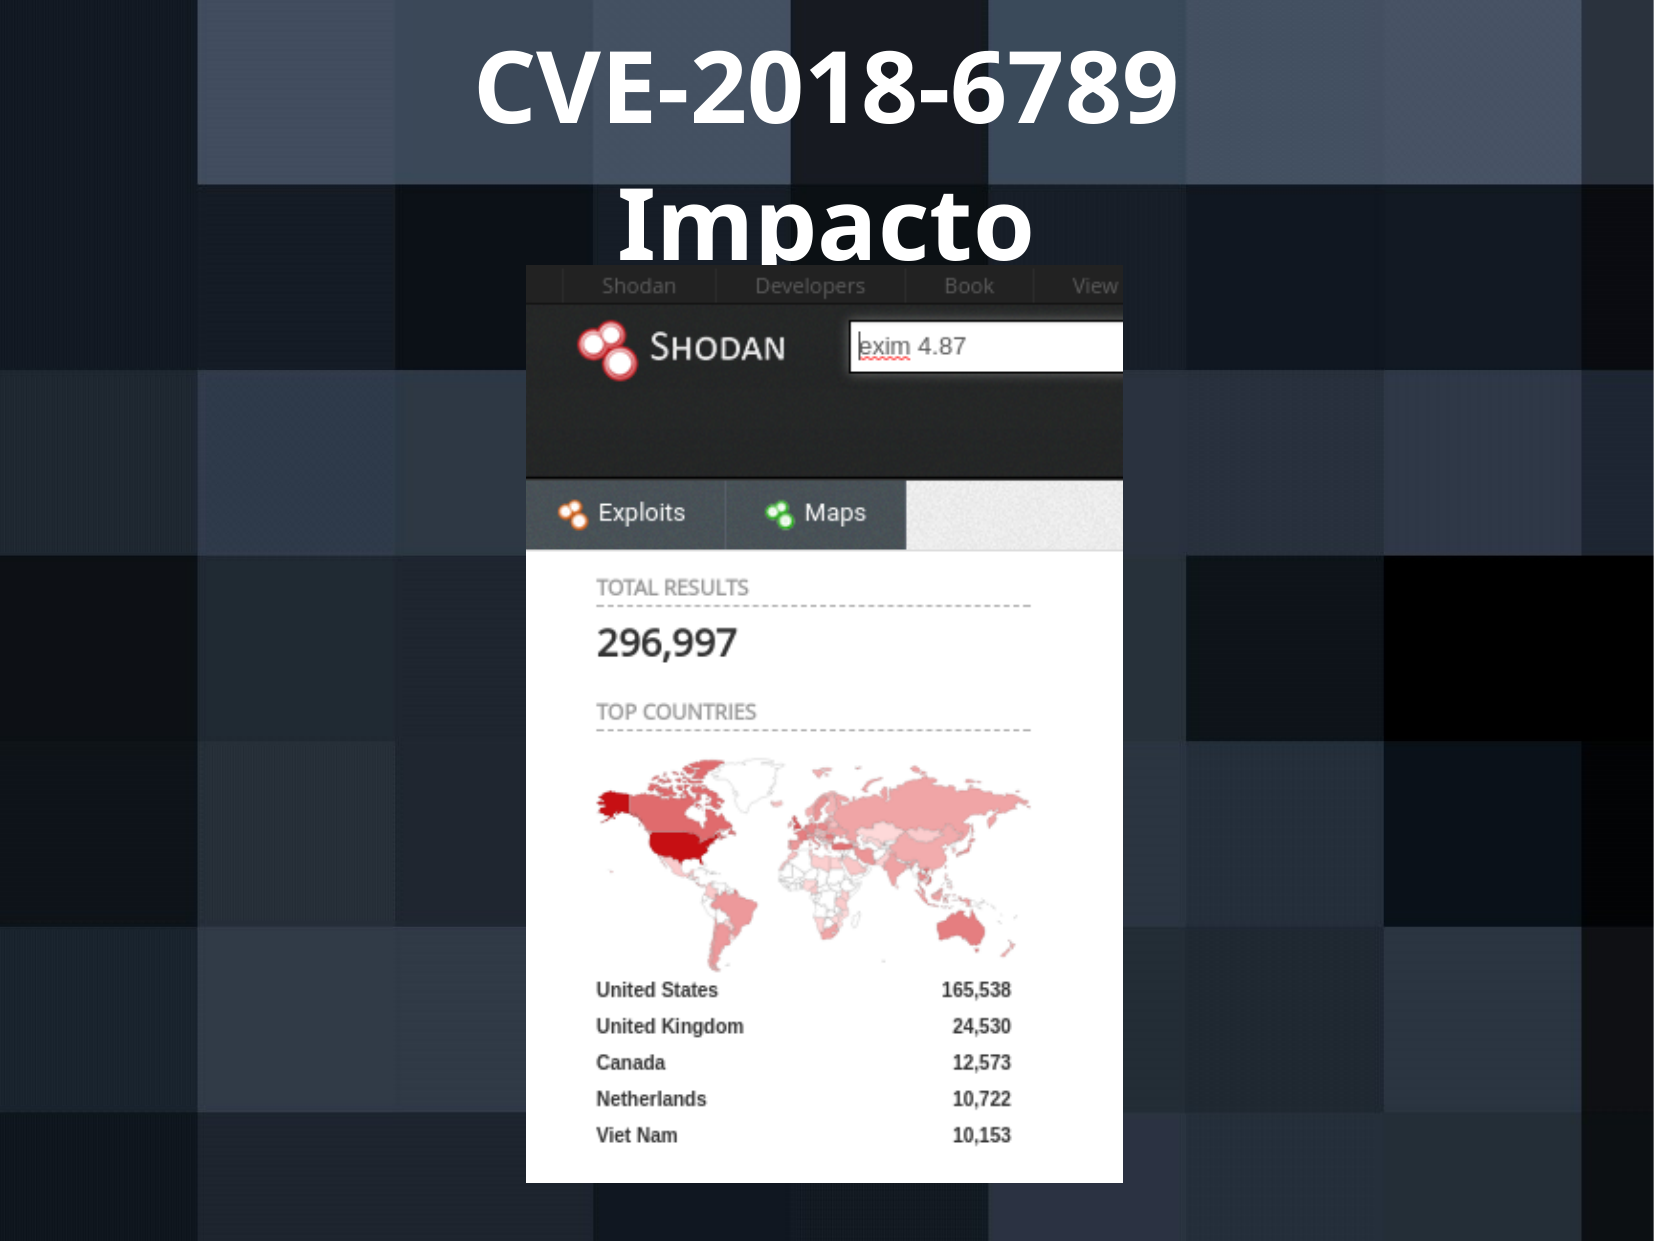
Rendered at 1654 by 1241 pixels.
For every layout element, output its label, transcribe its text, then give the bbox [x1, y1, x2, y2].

title CVE-2018-6789 Impacto [82, 36, 1571, 270]
picture [0, 0, 1654, 1241]
